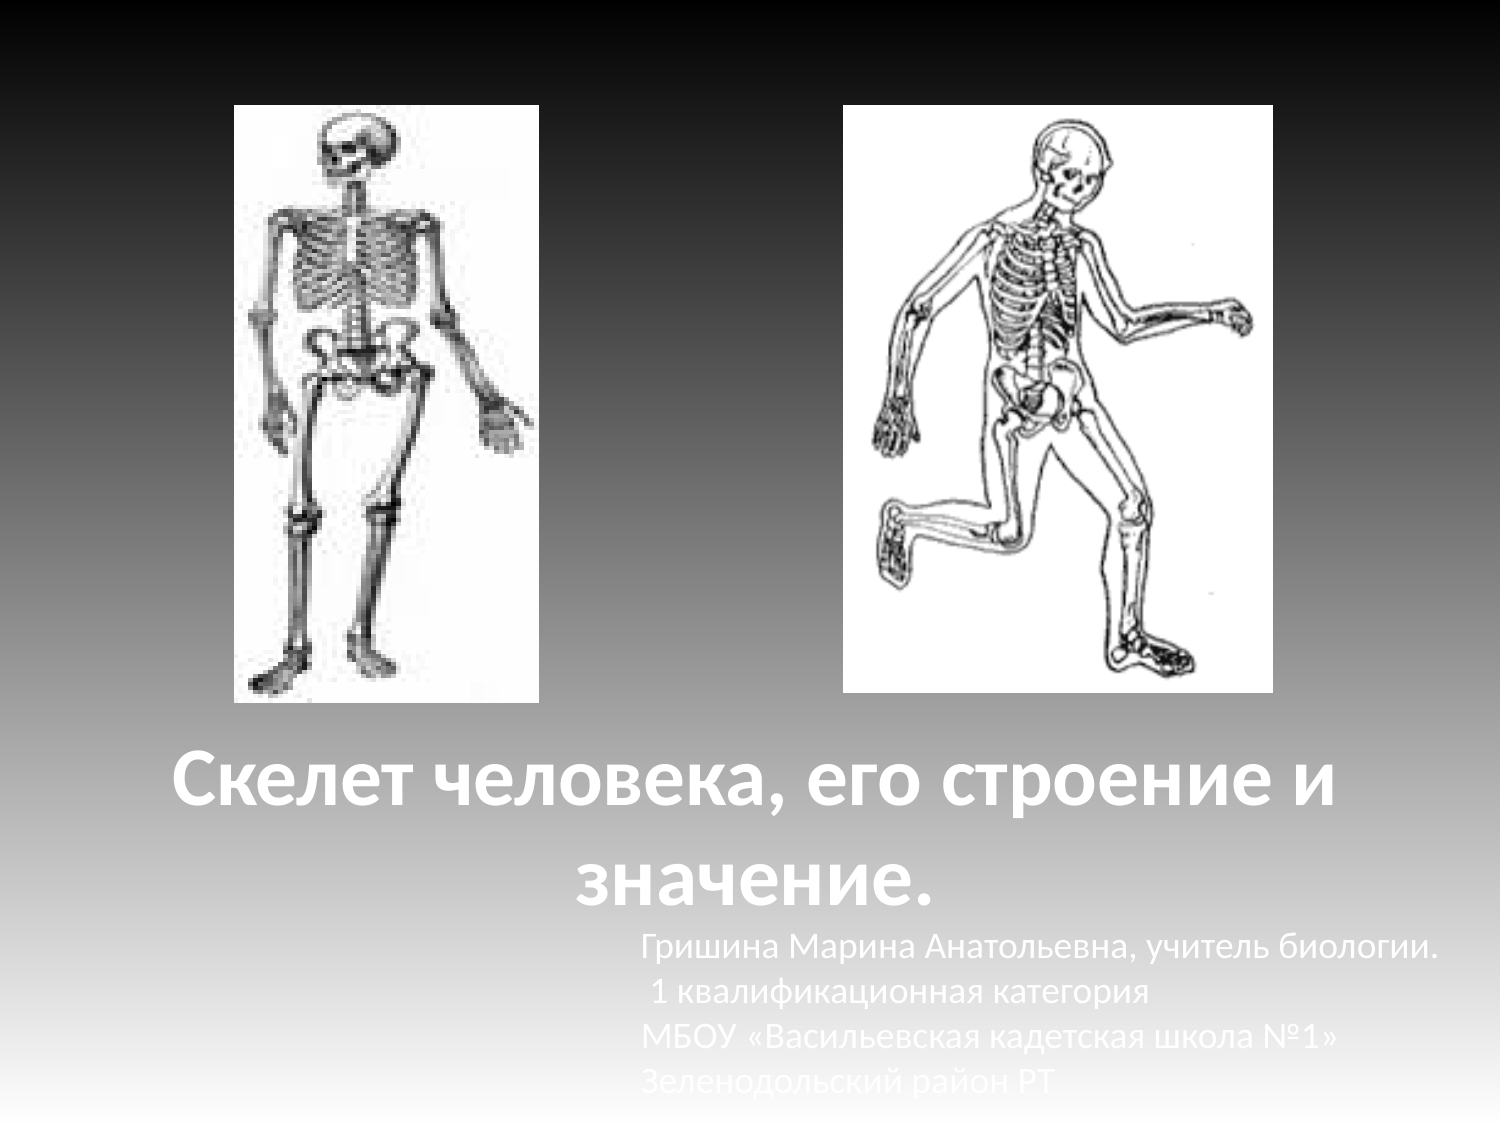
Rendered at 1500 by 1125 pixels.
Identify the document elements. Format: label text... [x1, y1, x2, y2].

picture [234, 105, 539, 704]
text_box Гришина Марина Анатольевна, учитель биологии. 1 квалификационная категория МБОУ «Васильевская кадетская школа №1» Зеленодольский район РТ [626, 913, 1455, 1109]
picture [843, 105, 1273, 693]
text_box Скелет человека, его строение и значение. [58, 714, 1453, 930]
